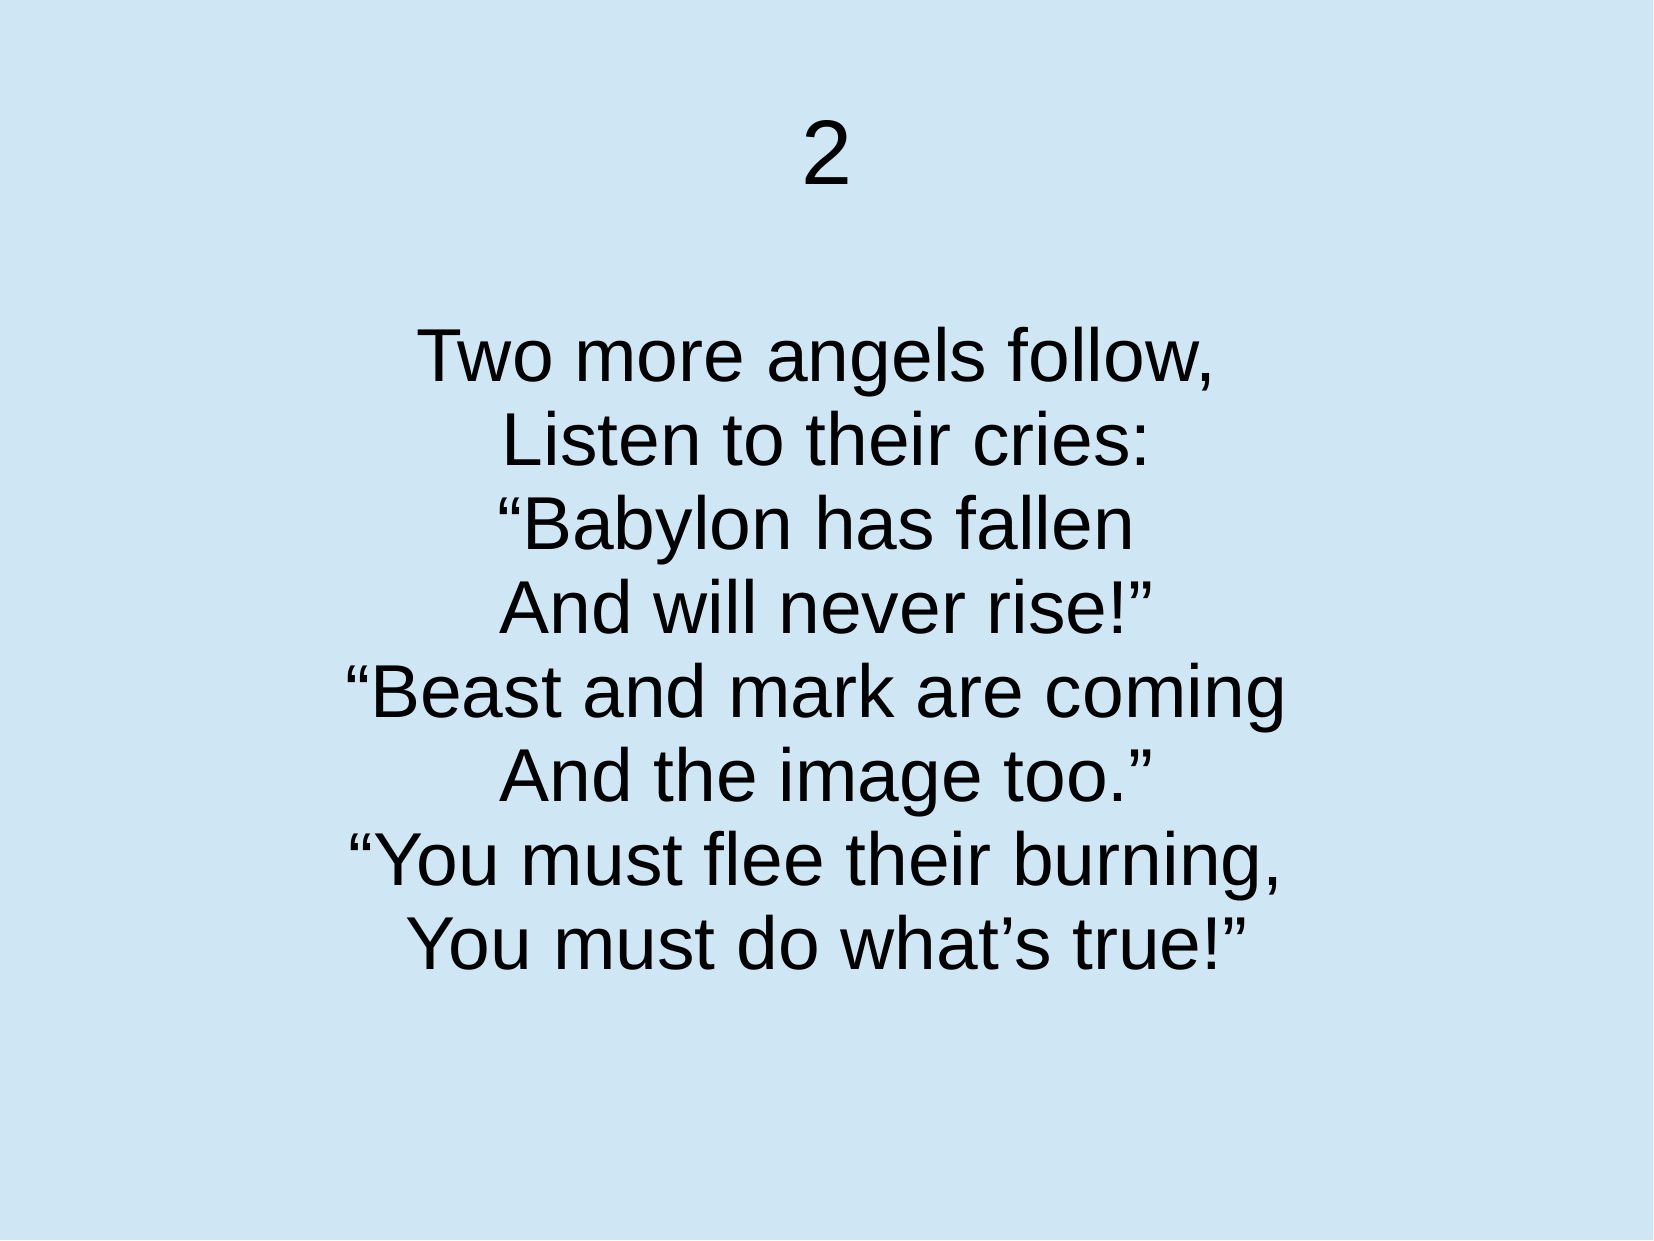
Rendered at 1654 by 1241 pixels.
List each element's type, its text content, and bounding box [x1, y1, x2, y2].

subtitle Two more angels follow, Listen to their cries: “Babylon has fallen And will never rise!” “Beast and mark are coming And the image too.” “You must flee their burning, You must do what’s true!” [82, 290, 1571, 1010]
title 2 [82, 49, 1571, 257]
